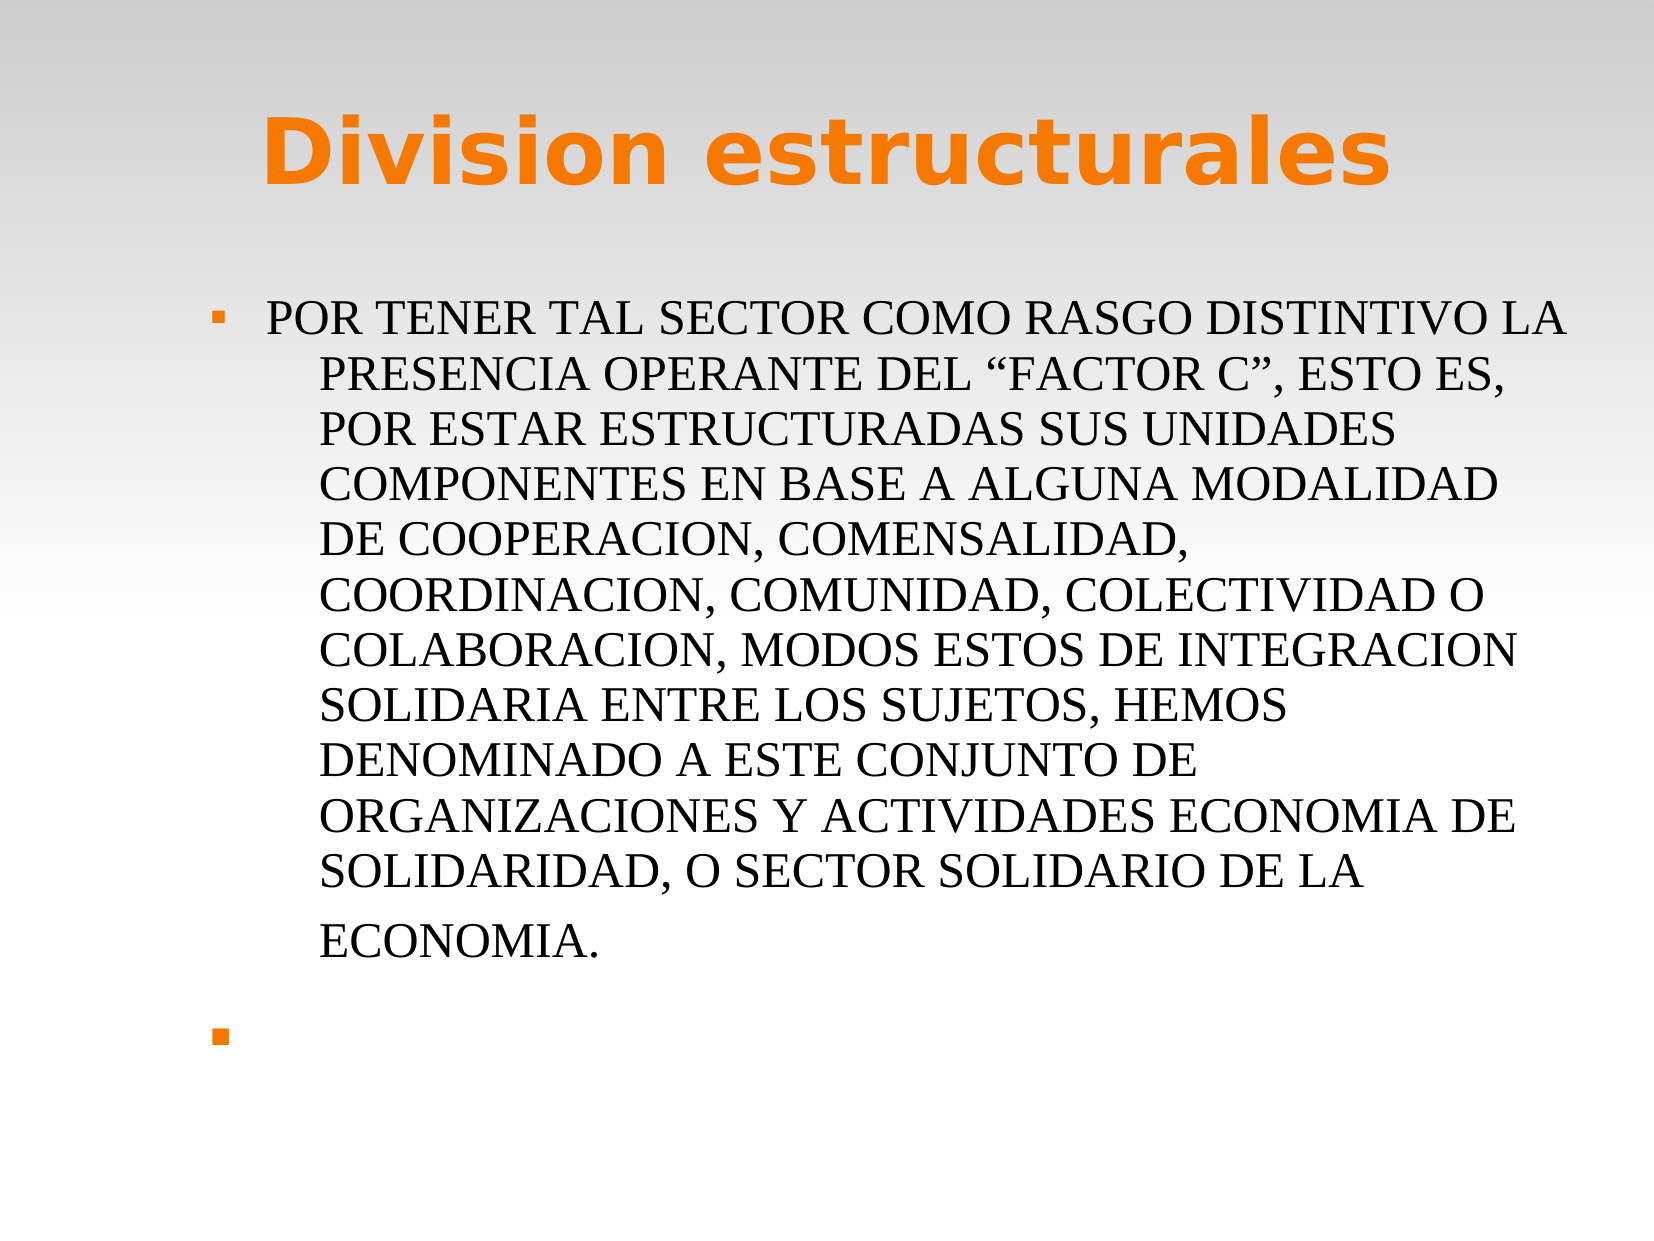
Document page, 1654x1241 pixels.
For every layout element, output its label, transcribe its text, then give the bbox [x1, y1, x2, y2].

list POR TENER TAL SECTOR COMO RASGO DISTINTIVO LA PRESENCIA OPERANTE DEL “FACTOR C”, ESTO ES, POR ESTAR ESTRUCTURADAS SUS UNIDADES COMPONENTES EN BASE A ALGUNA MODALIDAD DE COOPERACION, COMENSALIDAD, COORDINACION, COMUNIDAD, COLECTIVIDAD O COLABORACION, MODOS ESTOS DE INTEGRACION SOLIDARIA ENTRE LOS SUJETOS, HEMOS DENOMINADO A ESTE CONJUNTO DE ORGANIZACIONES Y ACTIVIDADES ECONOMIA DE SOLIDARIDAD, O SECTOR SOLIDARIO DE LA ECONOMIA. [177, 290, 1571, 1152]
title Division estructurales [82, 49, 1571, 257]
